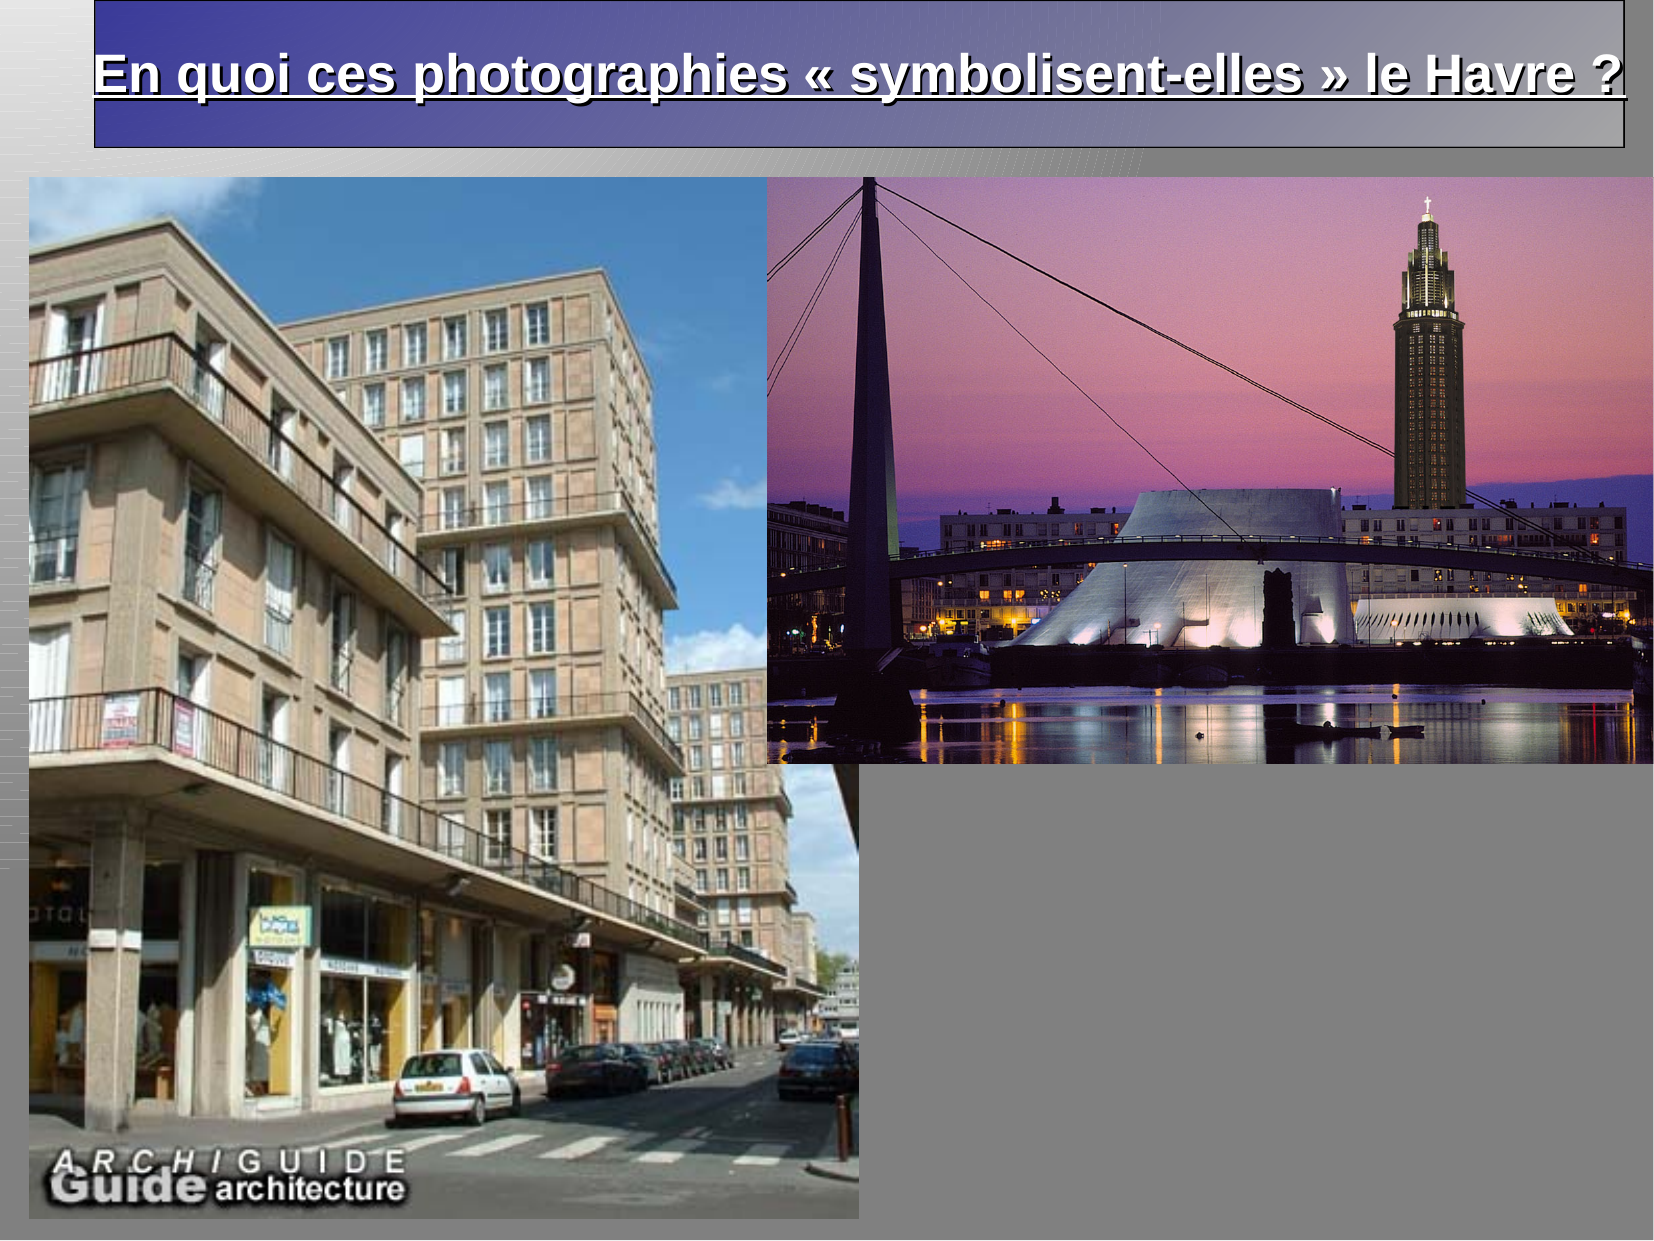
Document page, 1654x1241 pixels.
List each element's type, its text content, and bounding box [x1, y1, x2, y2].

text_box En quoi ces photographies « symbolisent-elles » le Havre ? [94, 98, 1625, 148]
picture [29, 177, 1654, 1219]
text_box En quoi ces photographies « symbolisent-elles » le Havre ? [94, 0, 1625, 95]
